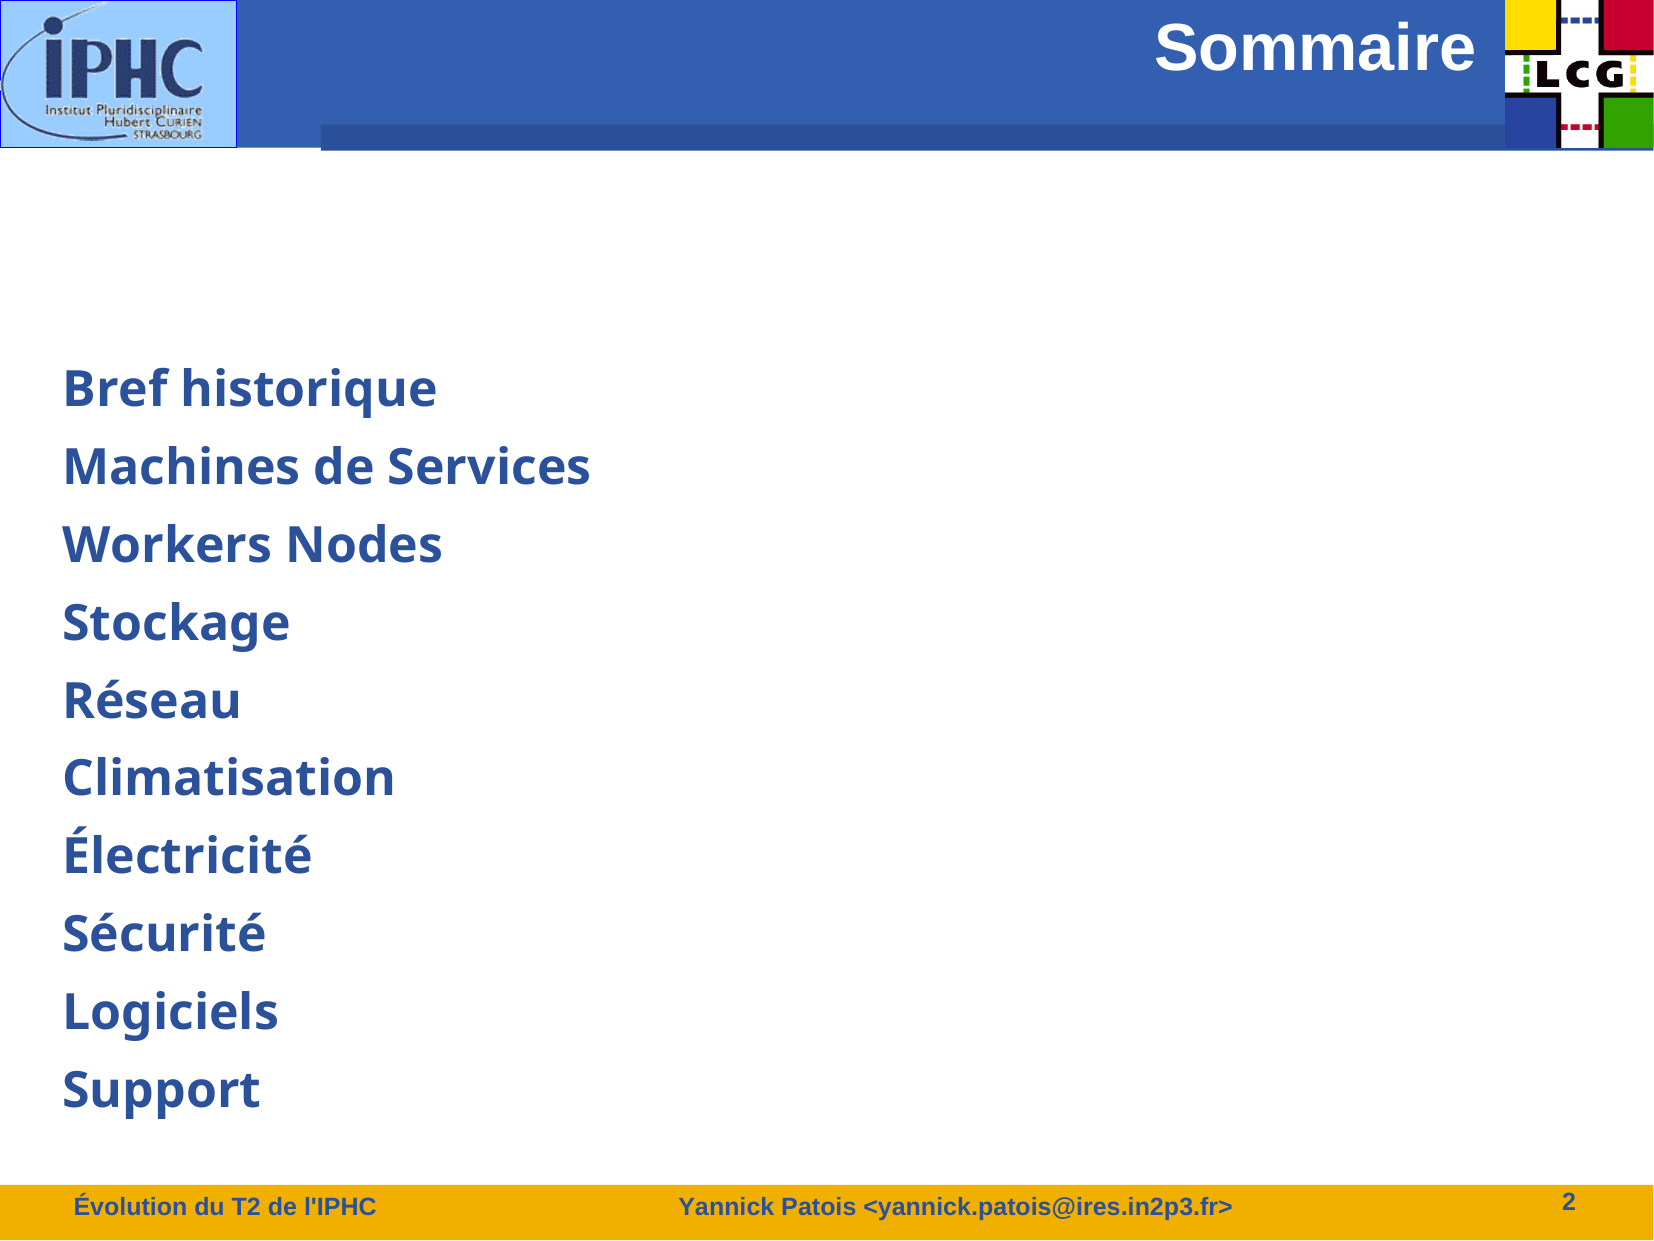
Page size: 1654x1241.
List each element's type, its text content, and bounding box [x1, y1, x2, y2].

picture [0, 0, 204, 141]
list Bref historique Machines de Services Workers Nodes Stockage Réseau Climatisation Électricité Sécurité Logiciels Support [62, 354, 798, 1159]
title Sommaire [236, 0, 1477, 98]
